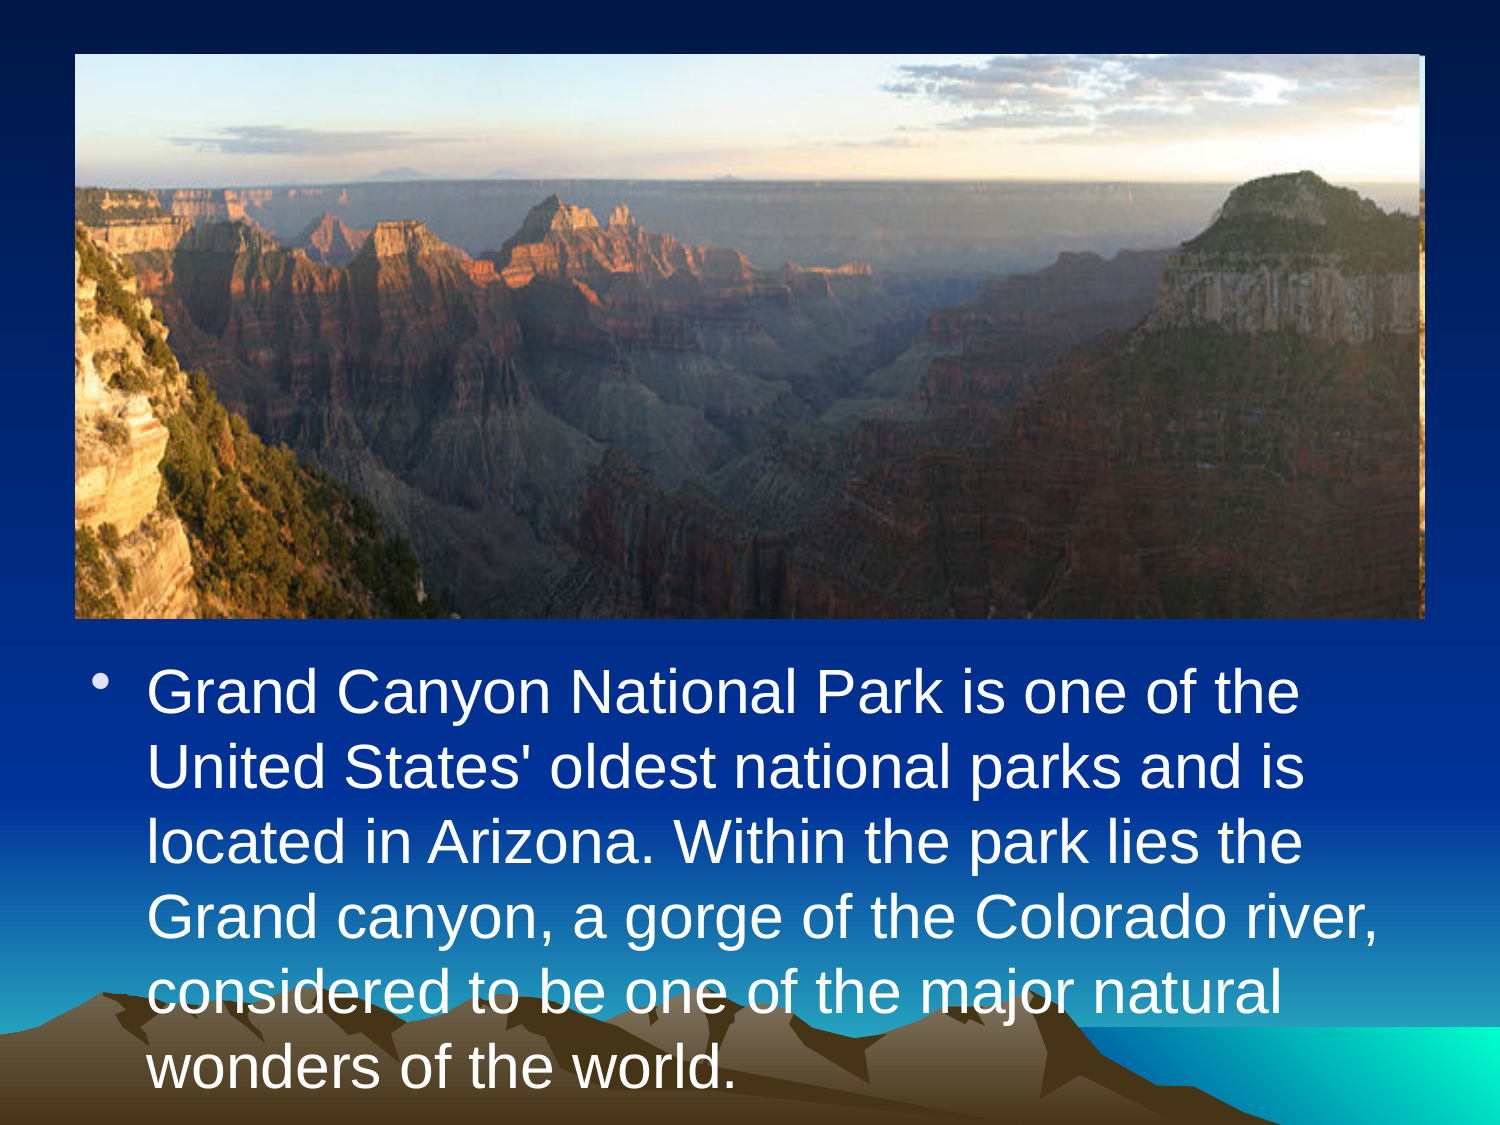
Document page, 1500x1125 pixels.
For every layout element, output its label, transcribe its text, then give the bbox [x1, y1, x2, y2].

list Grand Canyon National Park is one of the United States' oldest national parks and is located in Arizona. Within the park lies the Grand canyon, a gorge of the Colorado river, considered to be one of the major natural wonders of the world. [75, 643, 1425, 1000]
picture [75, 54, 1425, 619]
